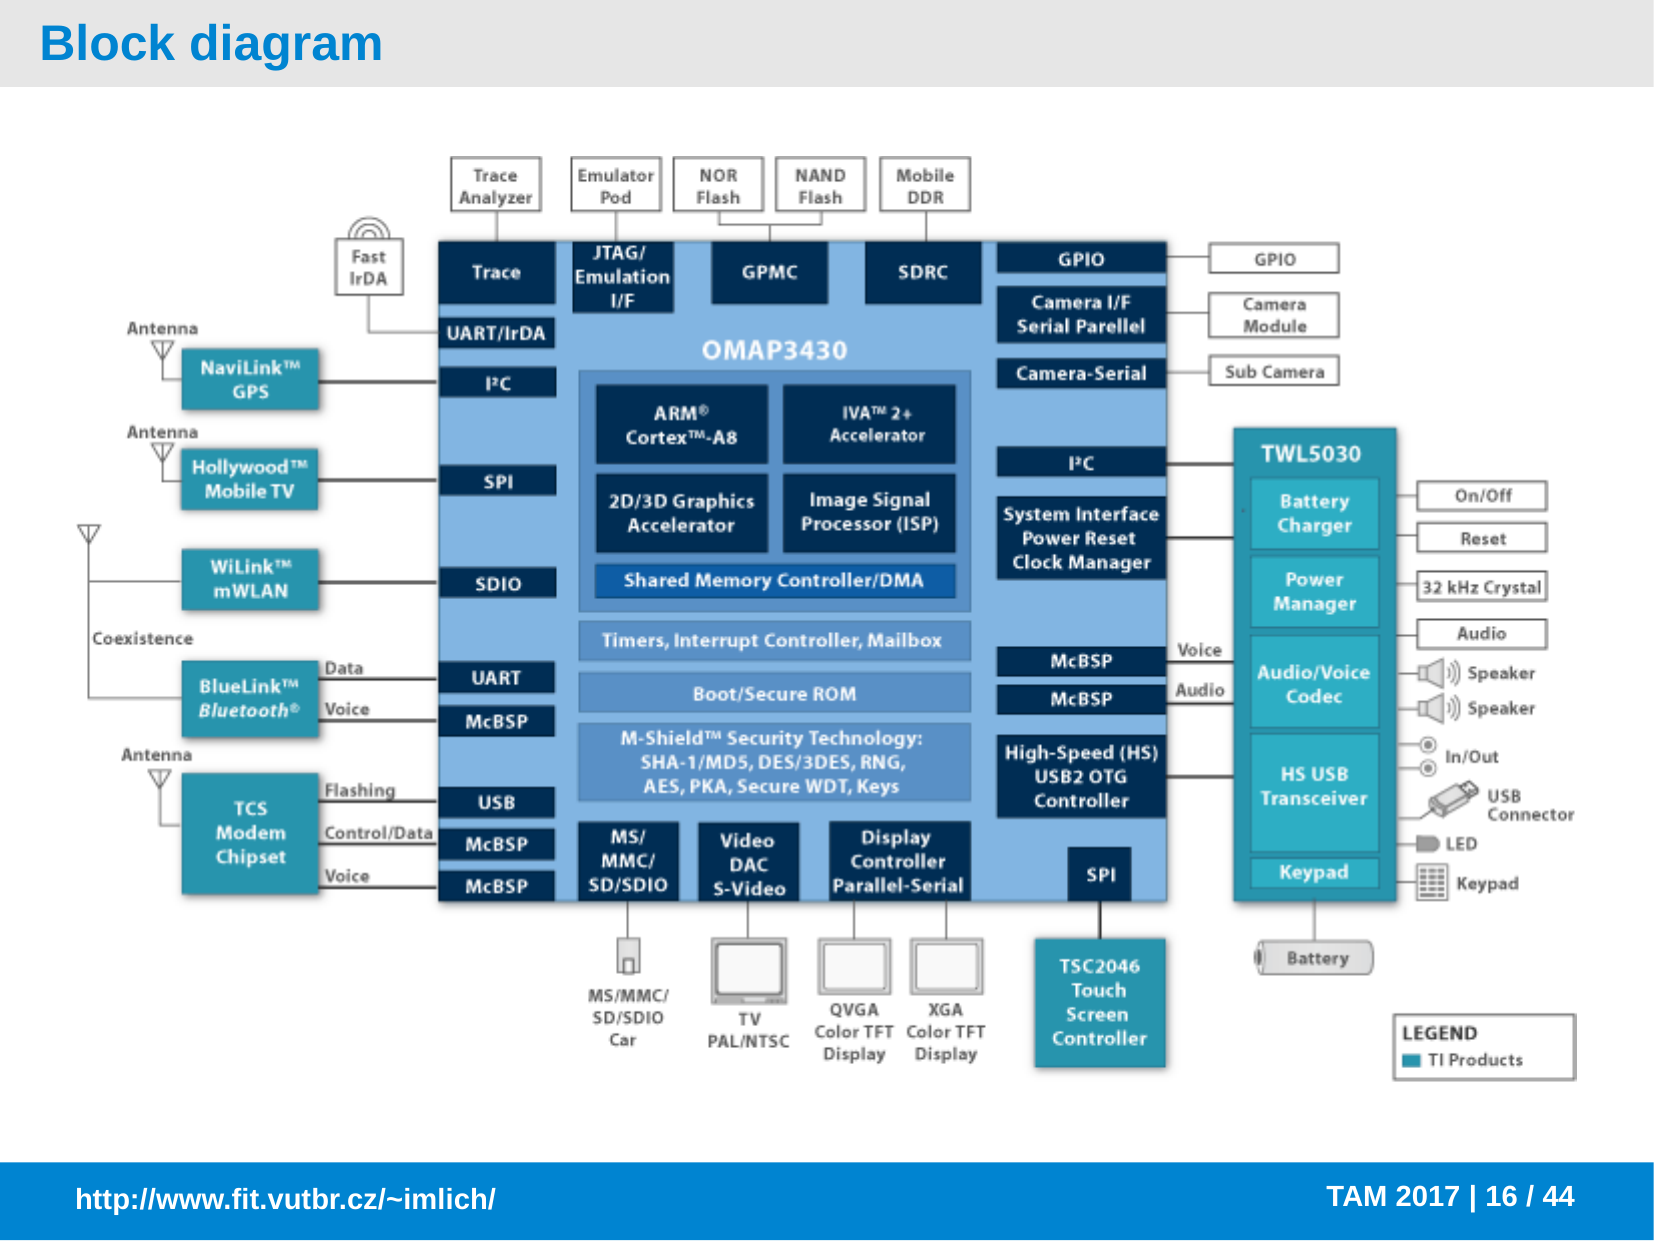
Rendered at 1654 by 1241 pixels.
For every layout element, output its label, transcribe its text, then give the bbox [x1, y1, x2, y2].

title Block diagram [39, 5, 1615, 81]
picture [76, 156, 1577, 1084]
